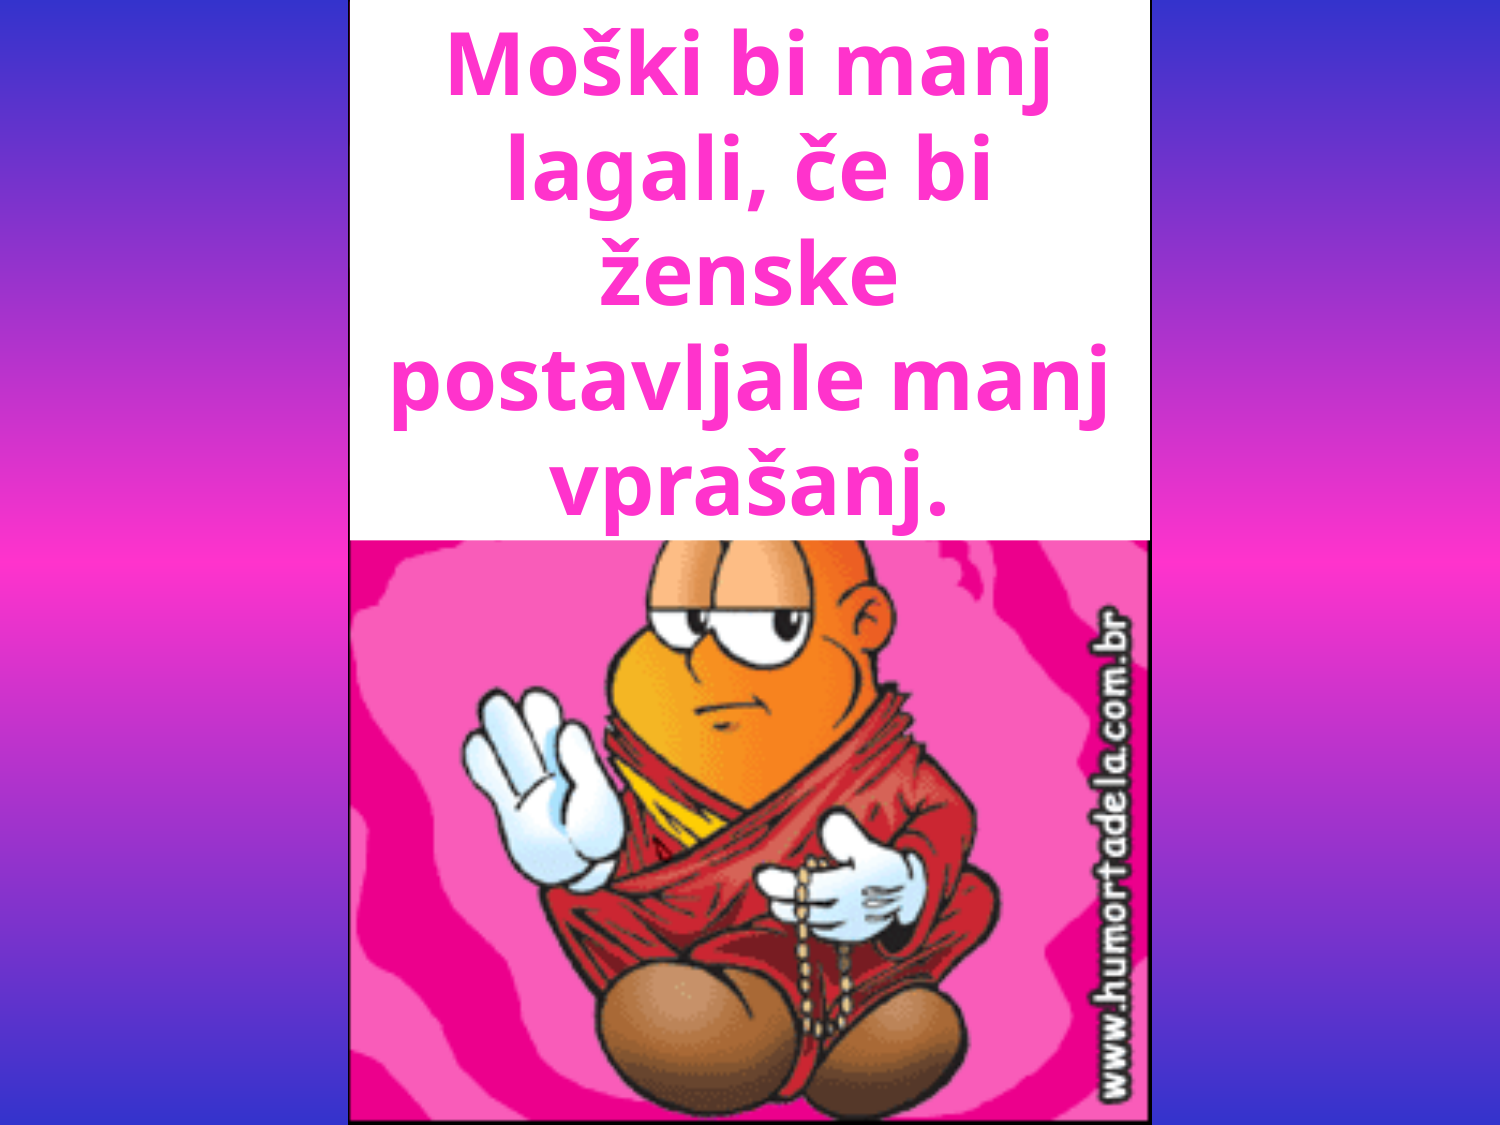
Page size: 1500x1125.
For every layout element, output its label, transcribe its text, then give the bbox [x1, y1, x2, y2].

text_box Moški bi manj lagali, če bi ženske postavljale manj vprašanj. [350, 0, 1150, 541]
picture [348, 0, 1152, 1125]
